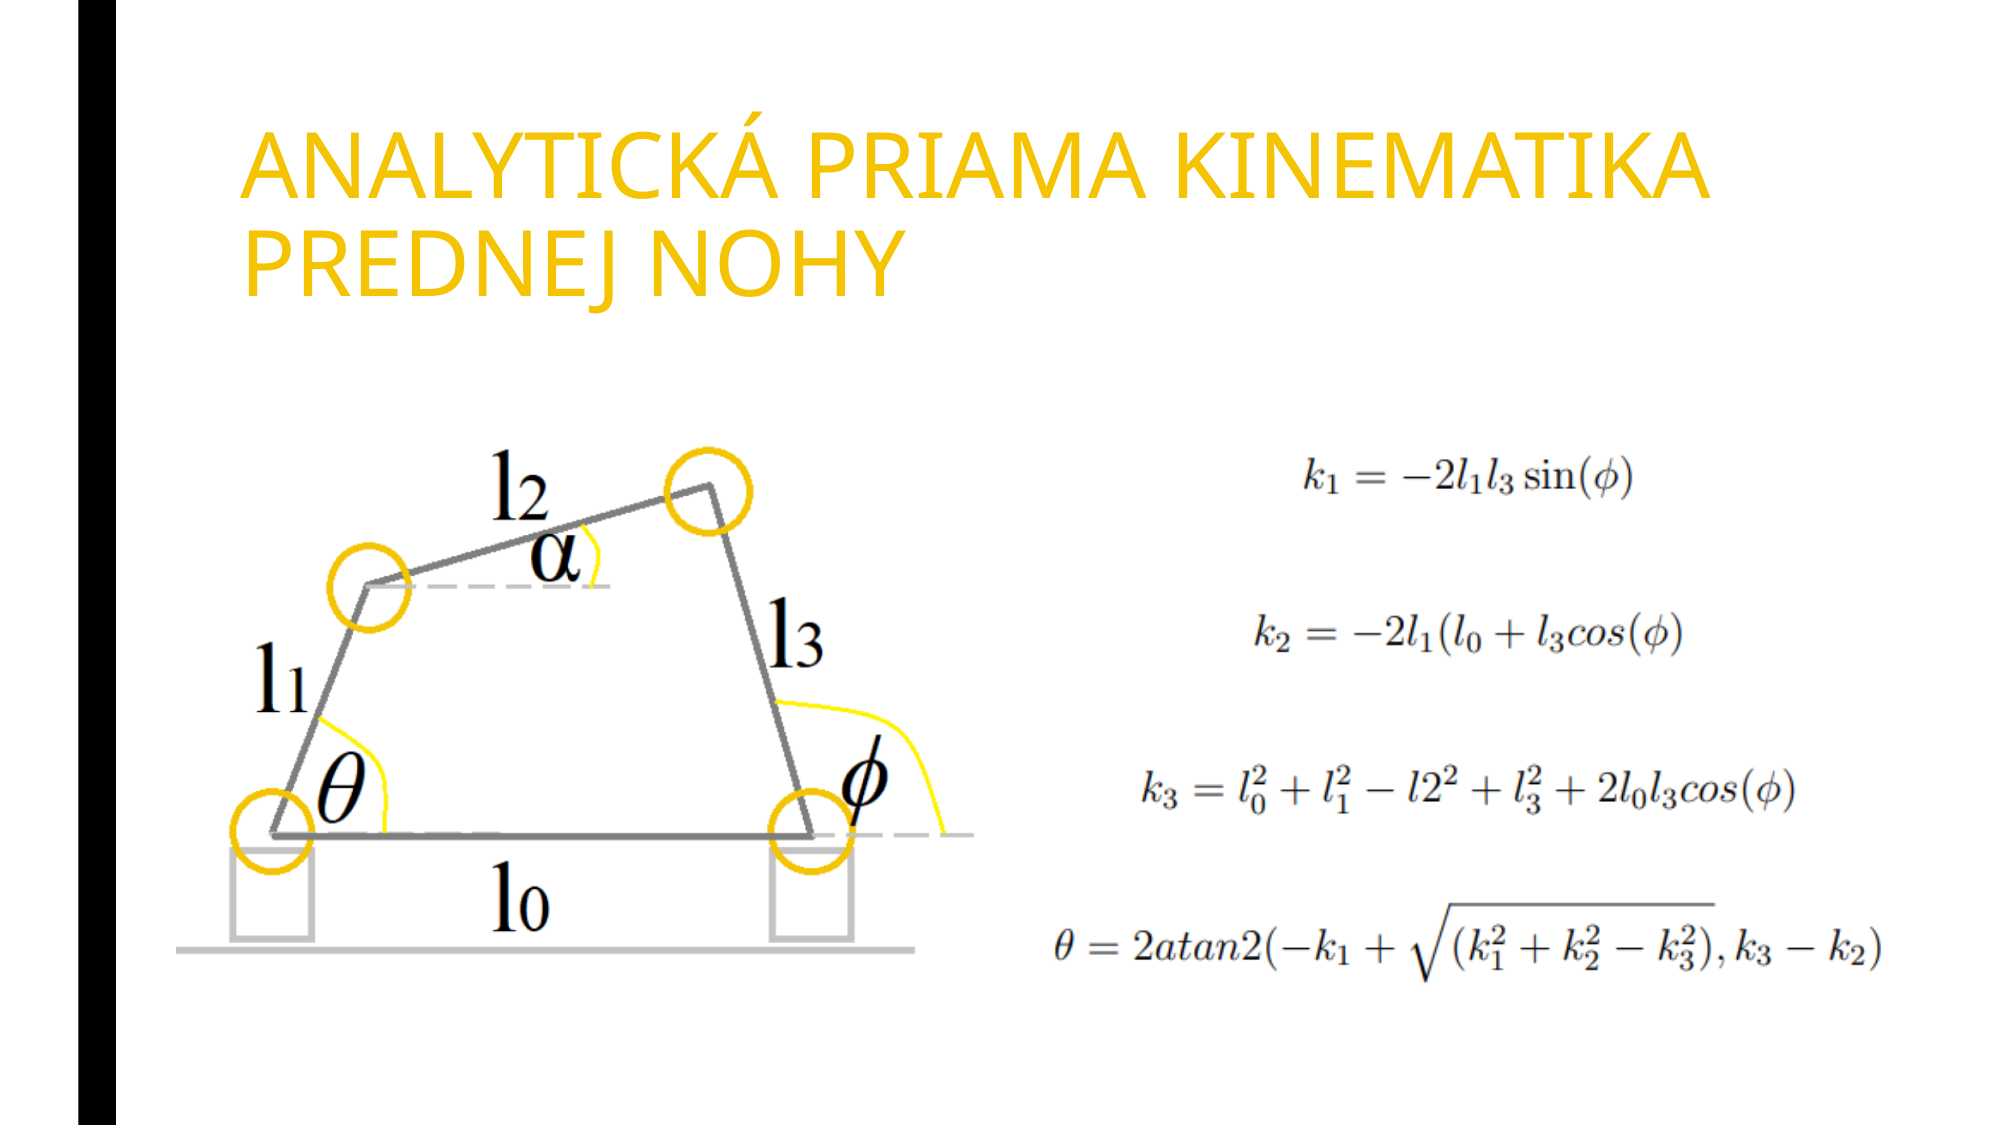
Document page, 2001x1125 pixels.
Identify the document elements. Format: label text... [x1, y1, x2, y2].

title ANALYTICKÁ PRIAMA KINEMATIKA PREDNEJ NOHY [225, 112, 1800, 357]
picture [176, 437, 1000, 966]
picture [1030, 434, 1900, 991]
